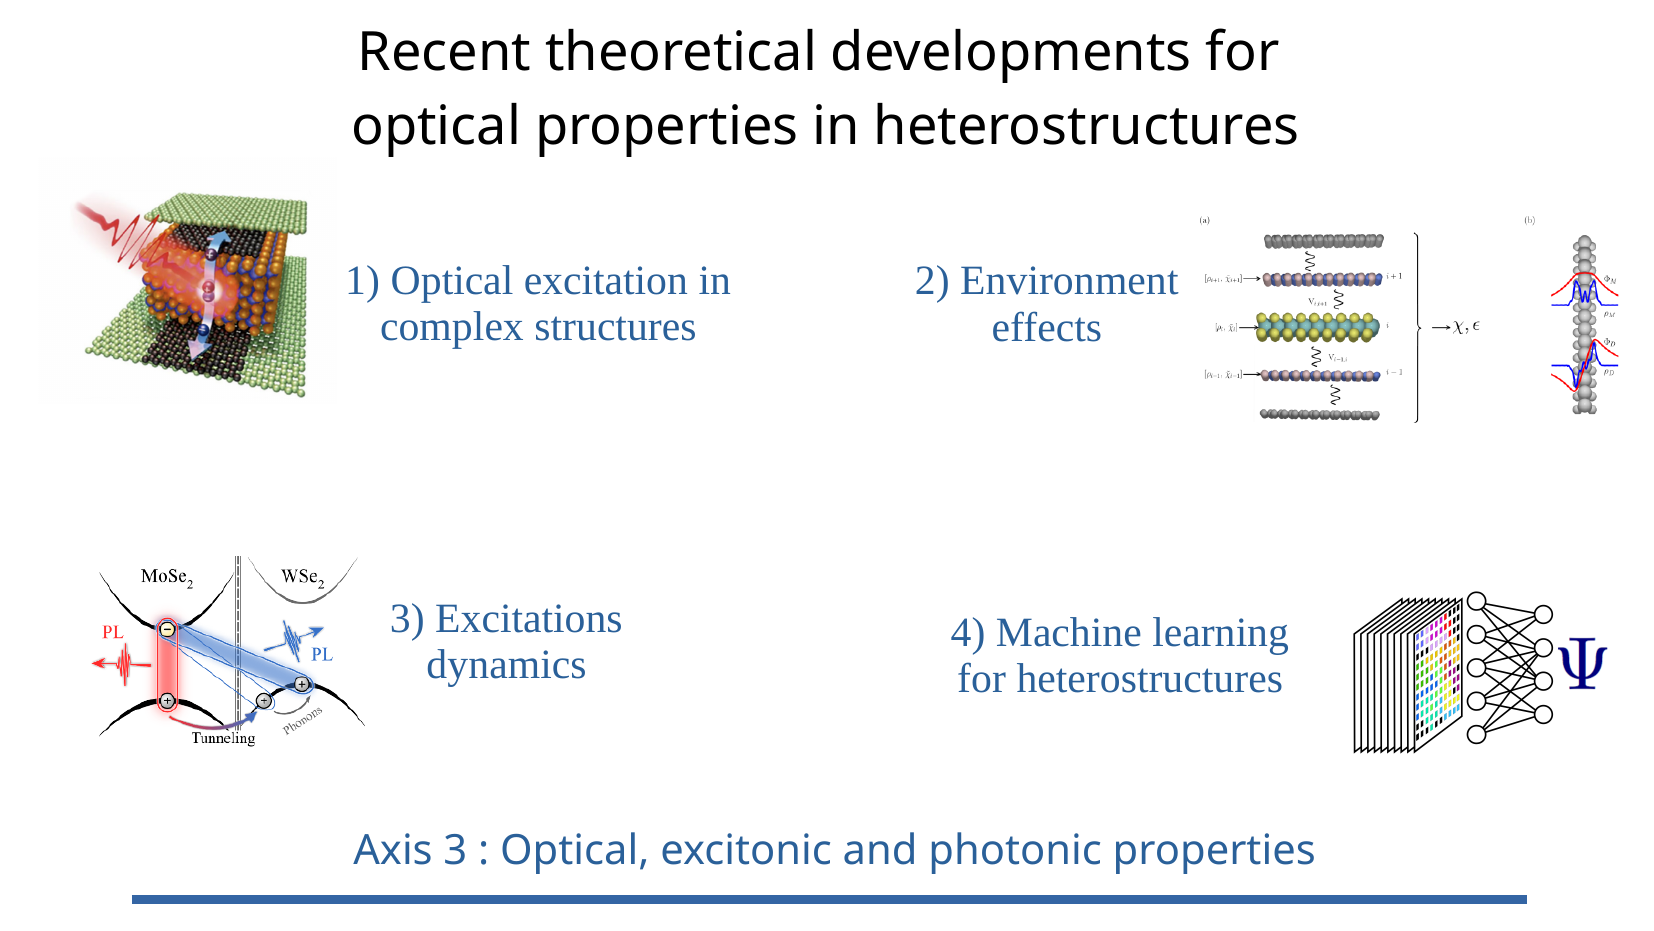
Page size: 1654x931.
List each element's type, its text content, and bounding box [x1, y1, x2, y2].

picture [38, 157, 337, 404]
text_box Recent theoretical developments for optical properties in heterostructures [76, 4, 1576, 197]
text_box 2) Environment effects [890, 250, 1204, 371]
picture [1190, 211, 1642, 423]
text_box 3) Excitations dynamics [350, 587, 663, 708]
picture [1342, 578, 1615, 771]
picture [37, 551, 420, 753]
text_box 4) Machine learning for heterostructures [926, 602, 1315, 714]
title Axis 3 : Optical, excitonic and photonic properties [90, 804, 1579, 893]
text_box 1) Optical excitation in complex structures [325, 249, 752, 370]
